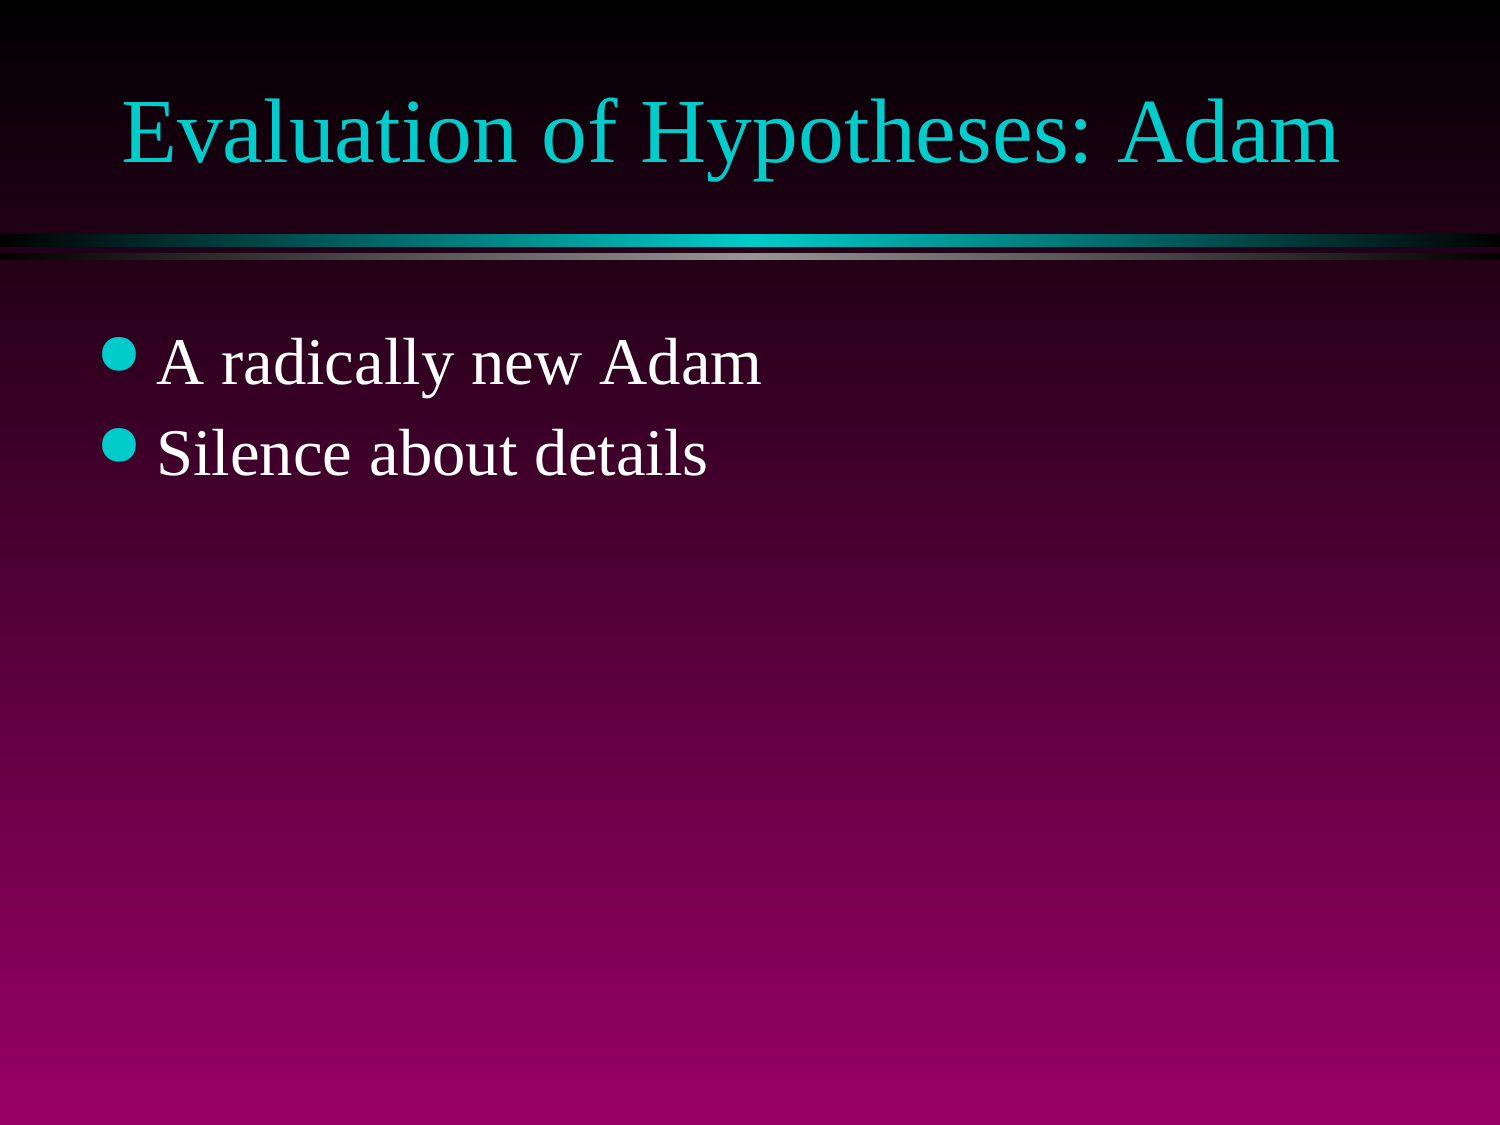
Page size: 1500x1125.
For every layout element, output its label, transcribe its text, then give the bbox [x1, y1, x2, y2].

title Evaluation of Hypotheses: Adam [99, 37, 1388, 225]
list A radically new Adam Silence about details [99, 324, 1388, 1068]
